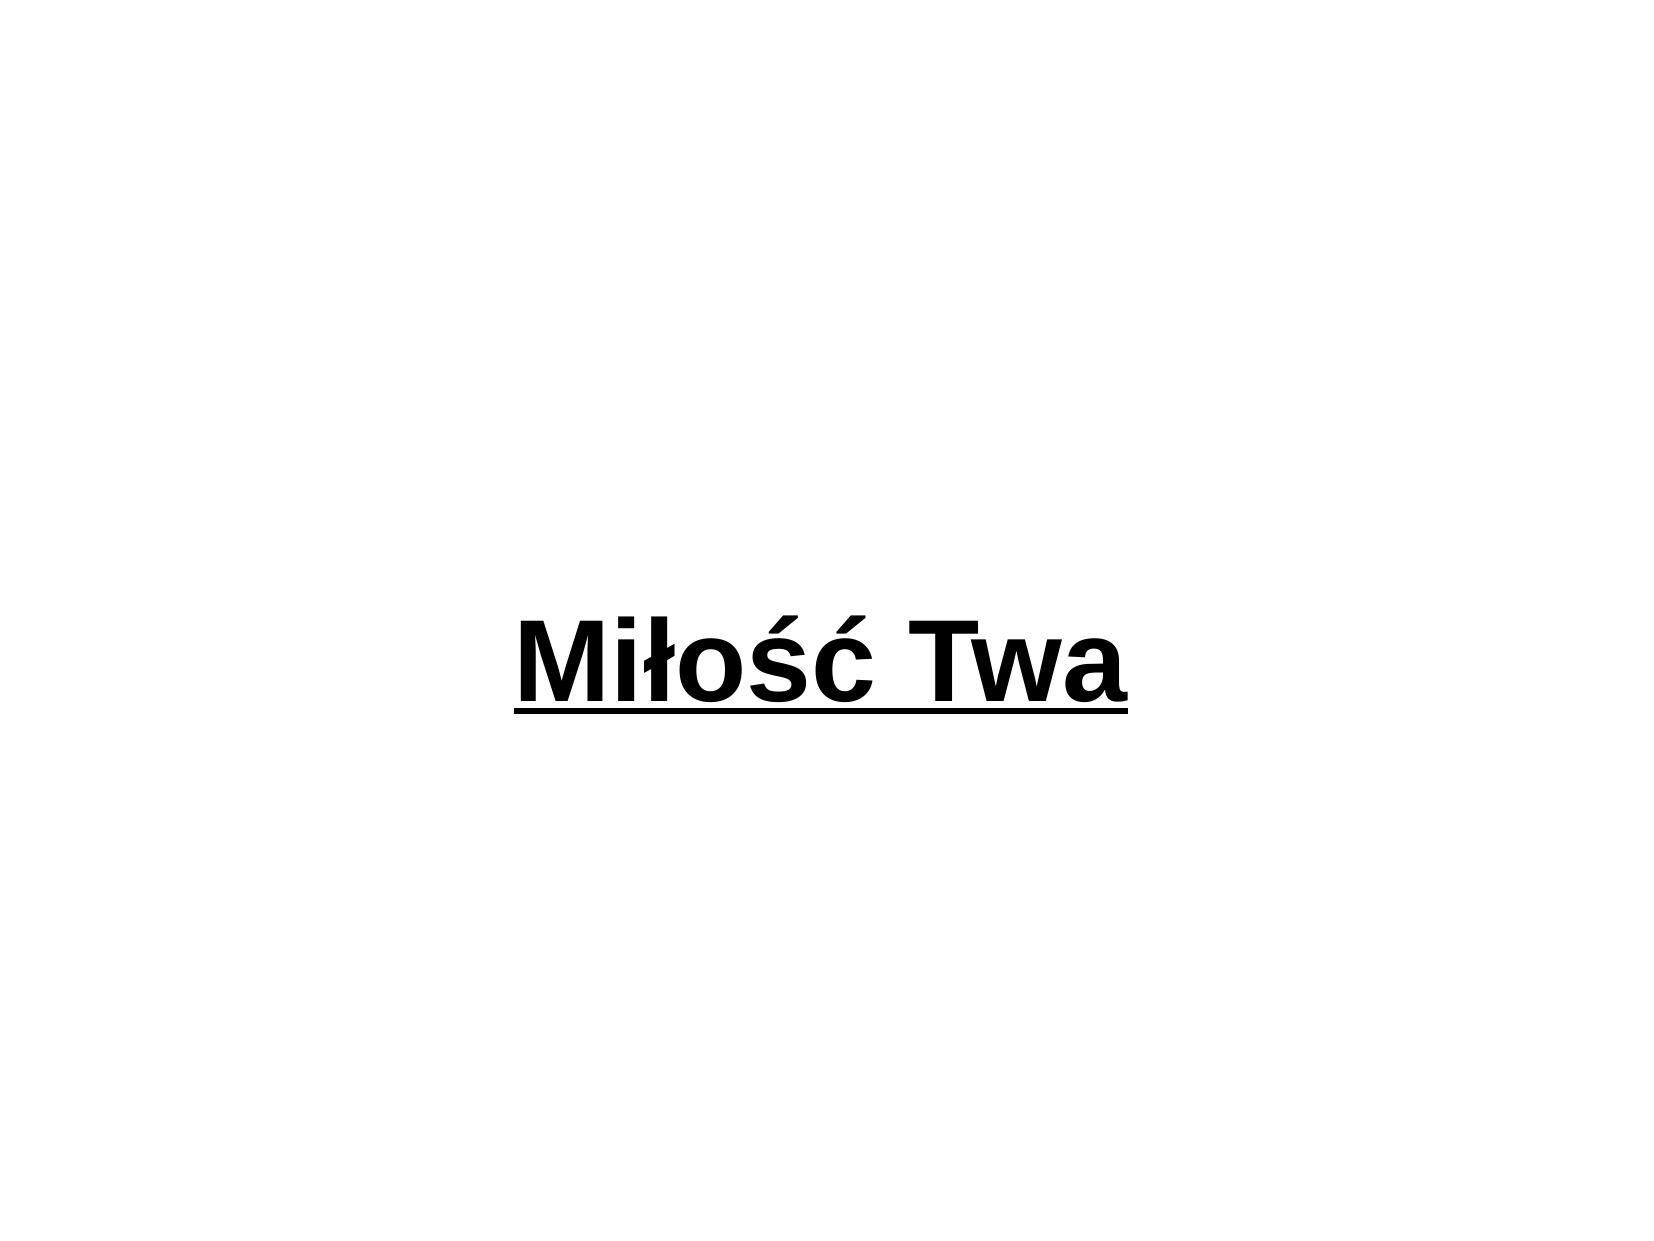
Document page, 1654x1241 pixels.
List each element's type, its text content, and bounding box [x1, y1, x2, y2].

subtitle Miłość Twa [0, 527, 1642, 713]
